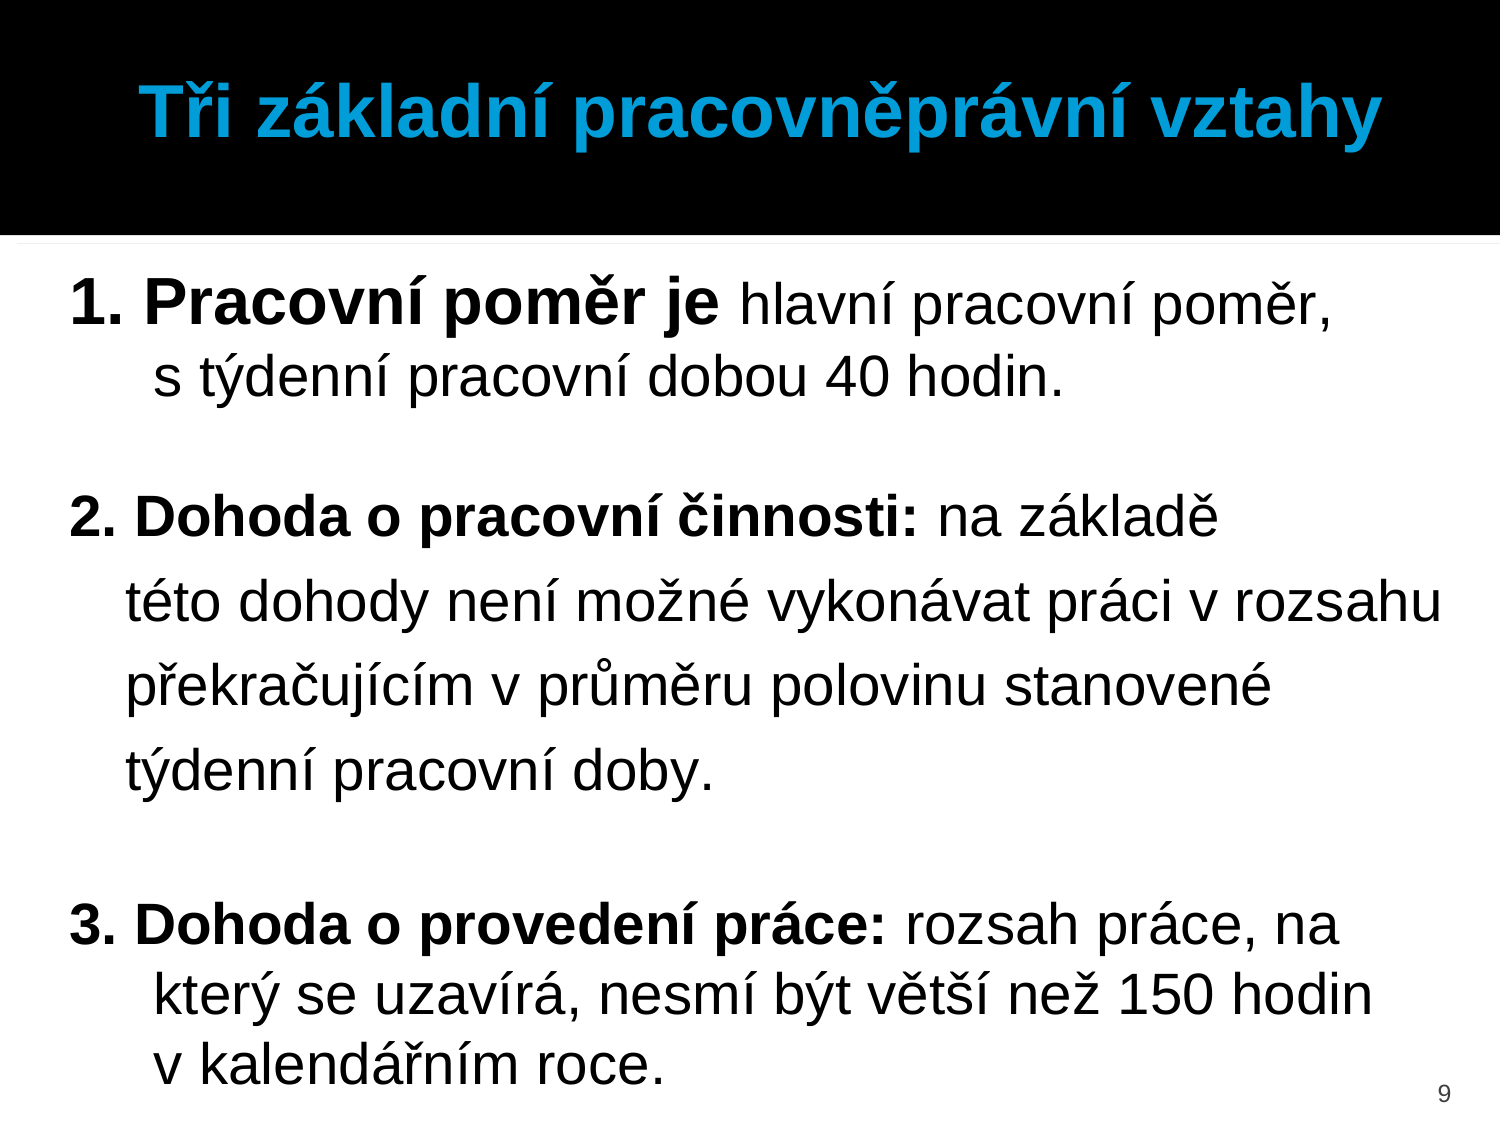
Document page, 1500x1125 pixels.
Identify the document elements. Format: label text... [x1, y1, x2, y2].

text_box <číslo> [1345, 1062, 1467, 1108]
text_box Tři základní pracovněprávní vztahy [124, 54, 1400, 161]
list 1. Pracovní poměr je hlavní pracovní poměr, s týdenní pracovní dobou 40 hodin. 2. Dohoda o pracovní činnosti: na základě této dohody není možné vykonávat práci v rozsahu překračujícím v průměru polovinu stanovené týdenní pracovní doby. 3. Dohoda o provedení práce: rozsah práce, na který se uzavírá, nesmí být větší než 150 hodin v kalendářním roce. [41, 243, 1471, 1125]
